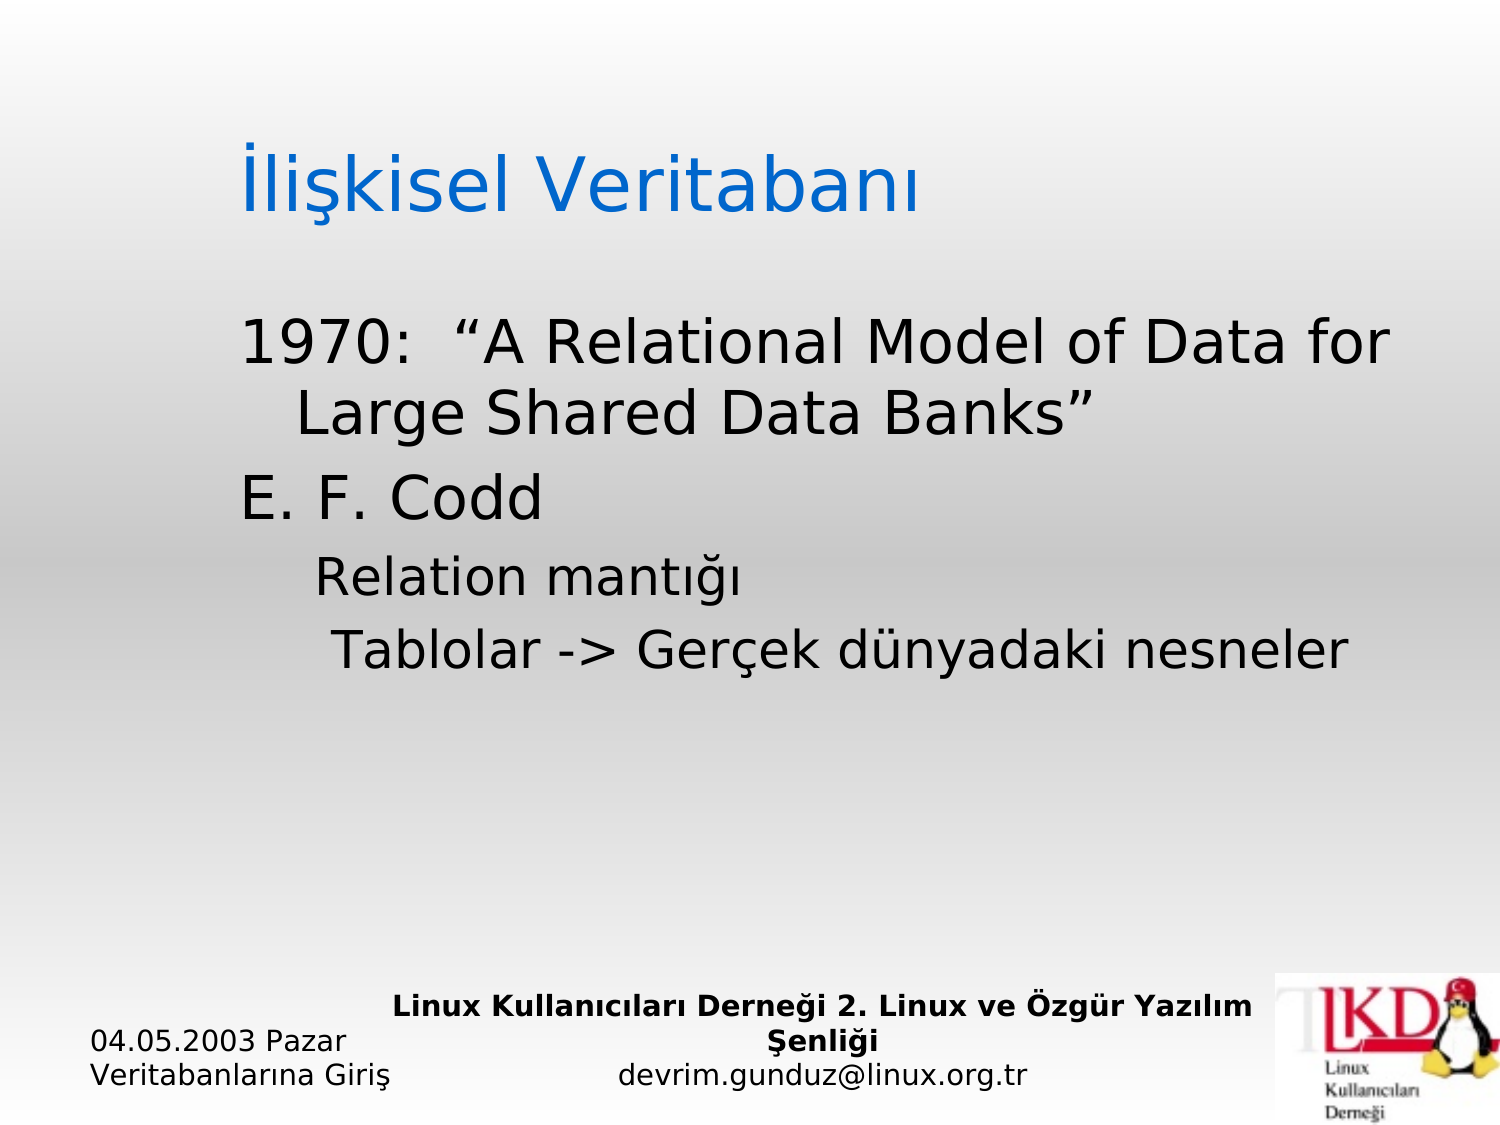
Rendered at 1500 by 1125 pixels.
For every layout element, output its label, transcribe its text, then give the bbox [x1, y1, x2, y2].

picture [1275, 973, 1500, 1125]
list 1970: “A Relational Model of Data for Large Shared Data Banks” E. F. Codd Relation mantığı Tablolar -> Gerçek dünyadaki nesneler [224, 299, 1425, 975]
title İlişkisel Veritabanı [224, 49, 1425, 237]
